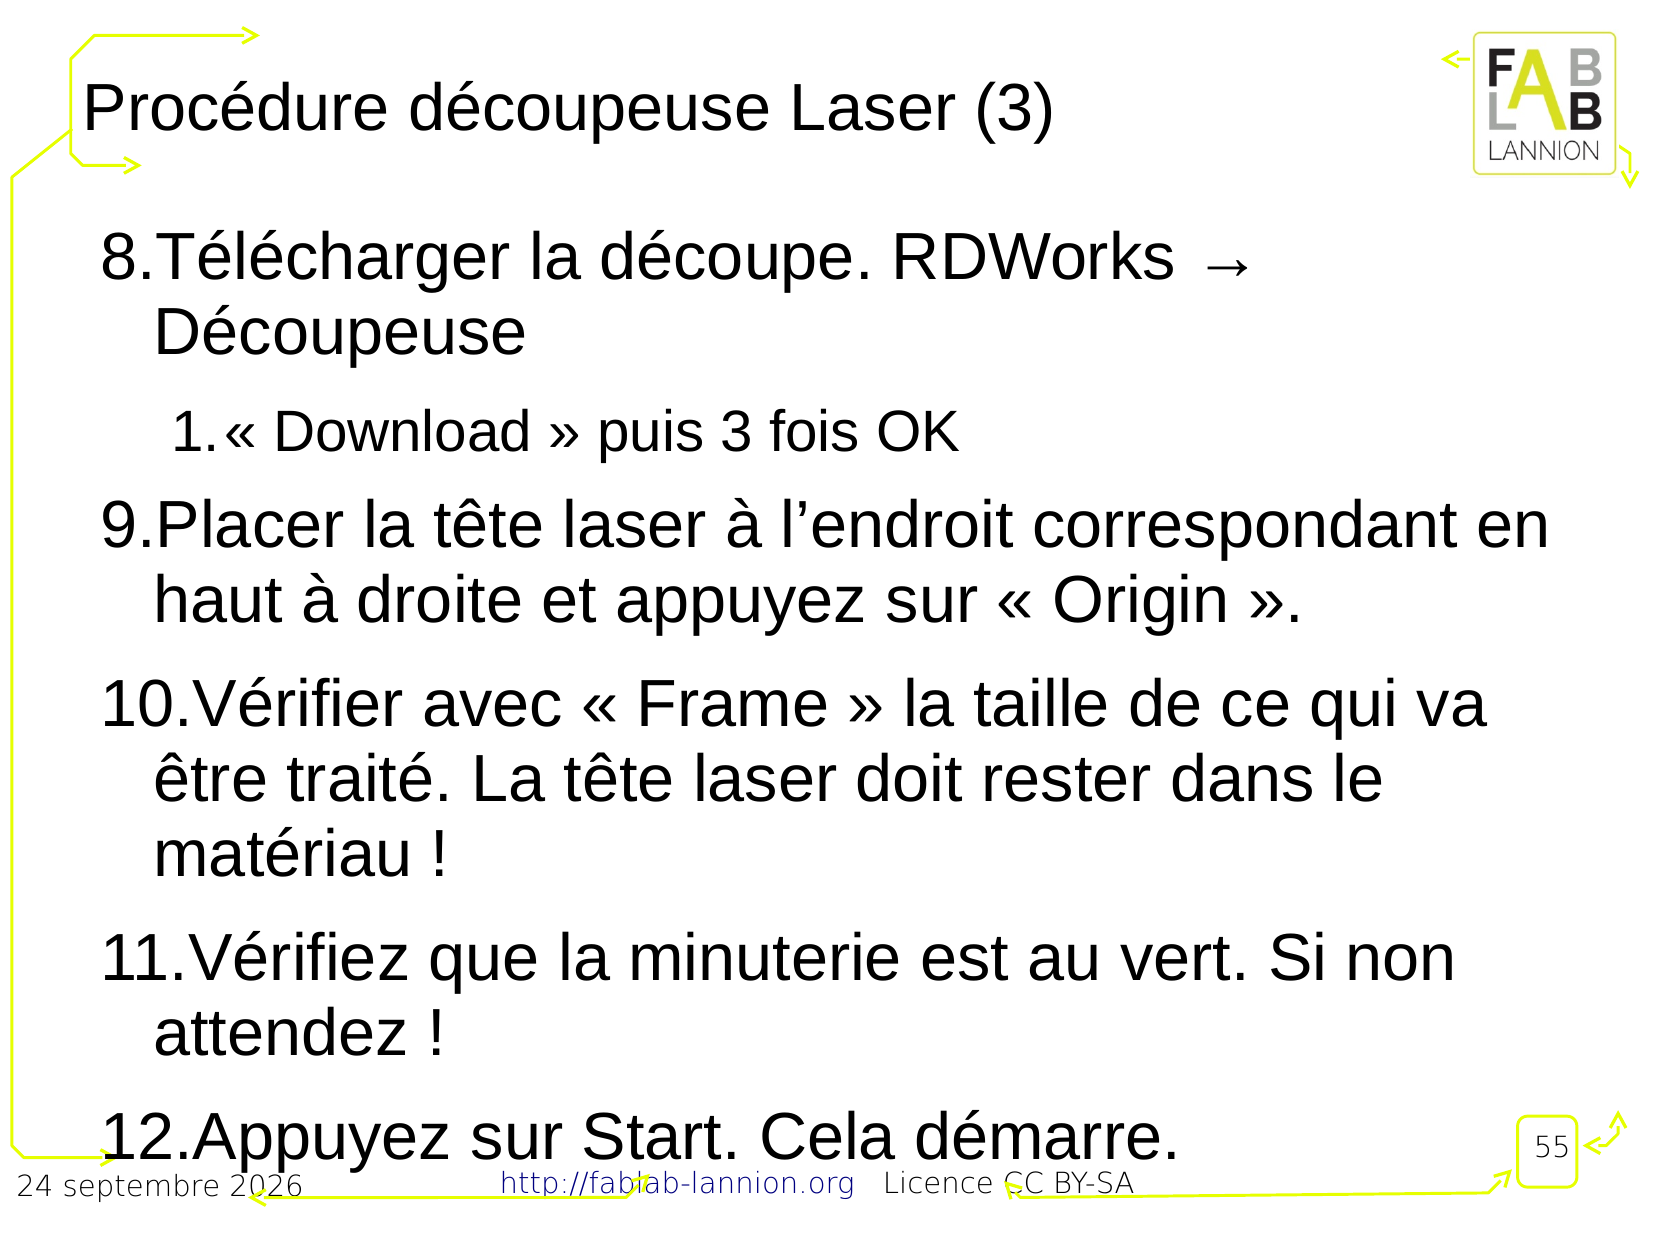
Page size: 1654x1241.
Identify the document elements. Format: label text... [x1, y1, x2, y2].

picture [1470, 29, 1619, 178]
title Procédure découpeuse Laser (3) [82, 49, 1441, 166]
list Télécharger la découpe. RDWorks → Découpeuse « Download » puis 3 fois OK Placer la tête laser à l’endroit correspondant en haut à droite et appuyez sur « Origin ». Vérifier avec « Frame » la taille de ce qui va être traité. La tête laser doit rester dans le matériau ! Vérifiez que la minuterie est au vert. Si non attendez ! Appuyez sur Start. Cela démarre. [82, 219, 1571, 1146]
